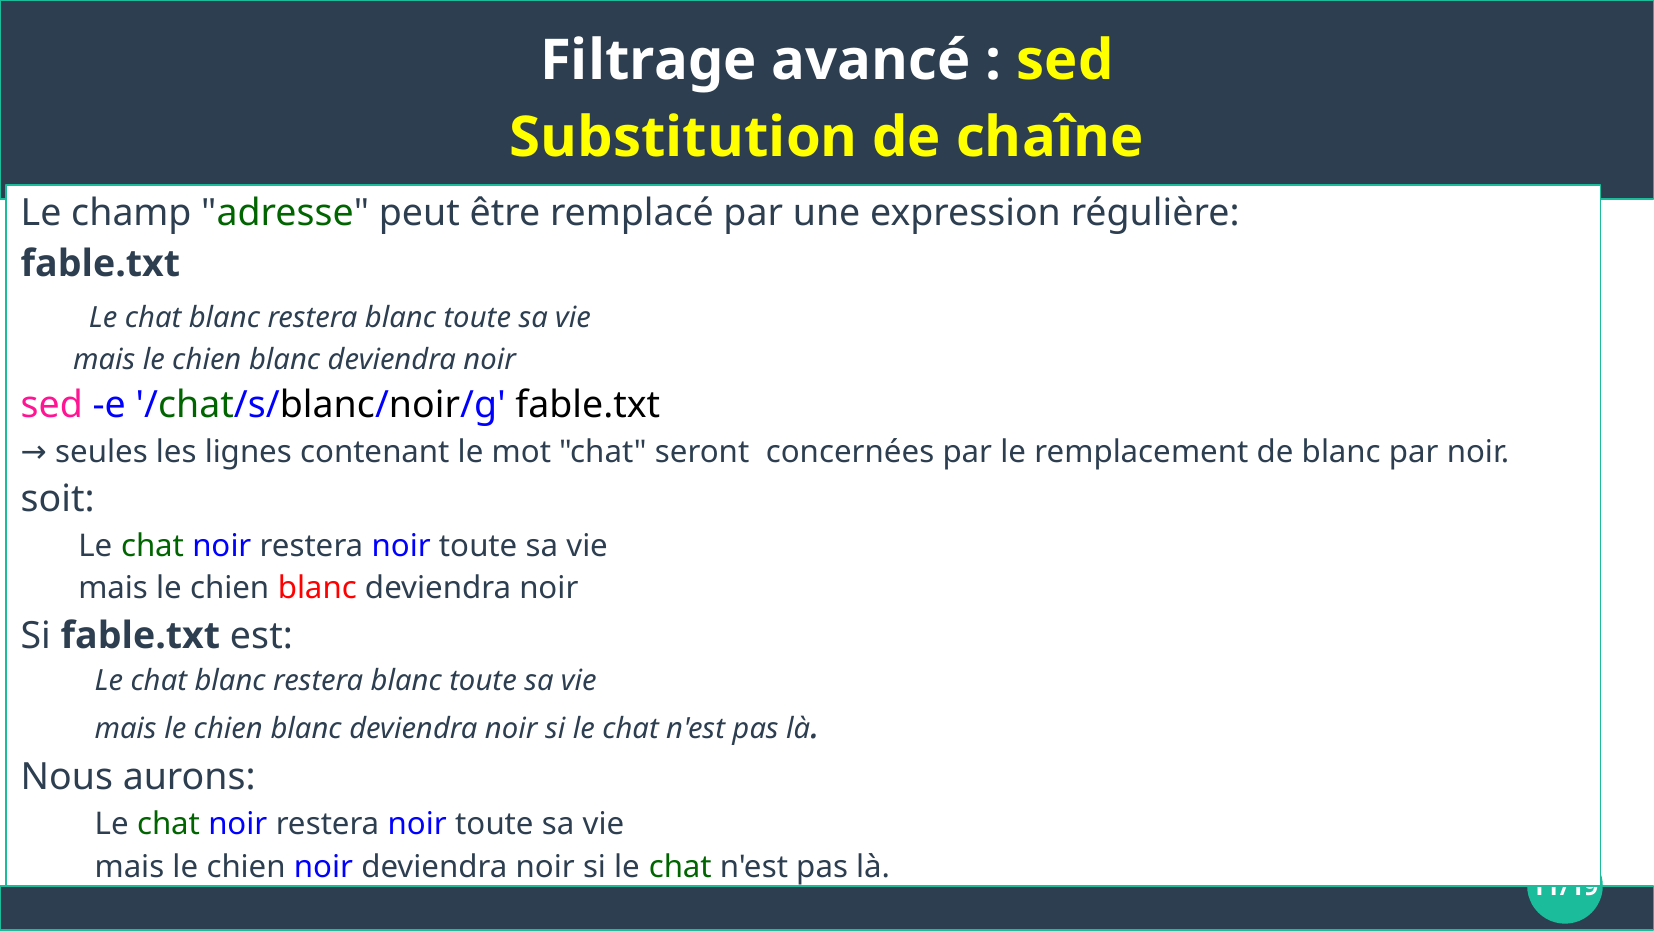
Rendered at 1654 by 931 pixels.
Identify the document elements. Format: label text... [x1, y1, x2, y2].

title Filtrage avancé : sed Substitution de chaîne [59, 37, 1595, 155]
text_box Le champ "adresse" peut être remplacé par une expression régulière: fable.txt Le chat blanc restera blanc toute sa vie mais le chien blanc deviendra noir sed -e '/chat/s/blanc/noir/g' fable.txt → seules les lignes contenant le mot "chat" seront concernées par le remplacement de blanc par noir. soit: Le chat noir restera noir toute sa vie mais le chien blanc deviendra noir Si fable.txt est: Le chat blanc restera blanc toute sa vie mais le chien blanc deviendra noir si le chat n'est pas là. Nous aurons: Le chat noir restera noir toute sa vie mais le chien noir deviendra noir si le chat n'est pas là. [5, 185, 1601, 887]
